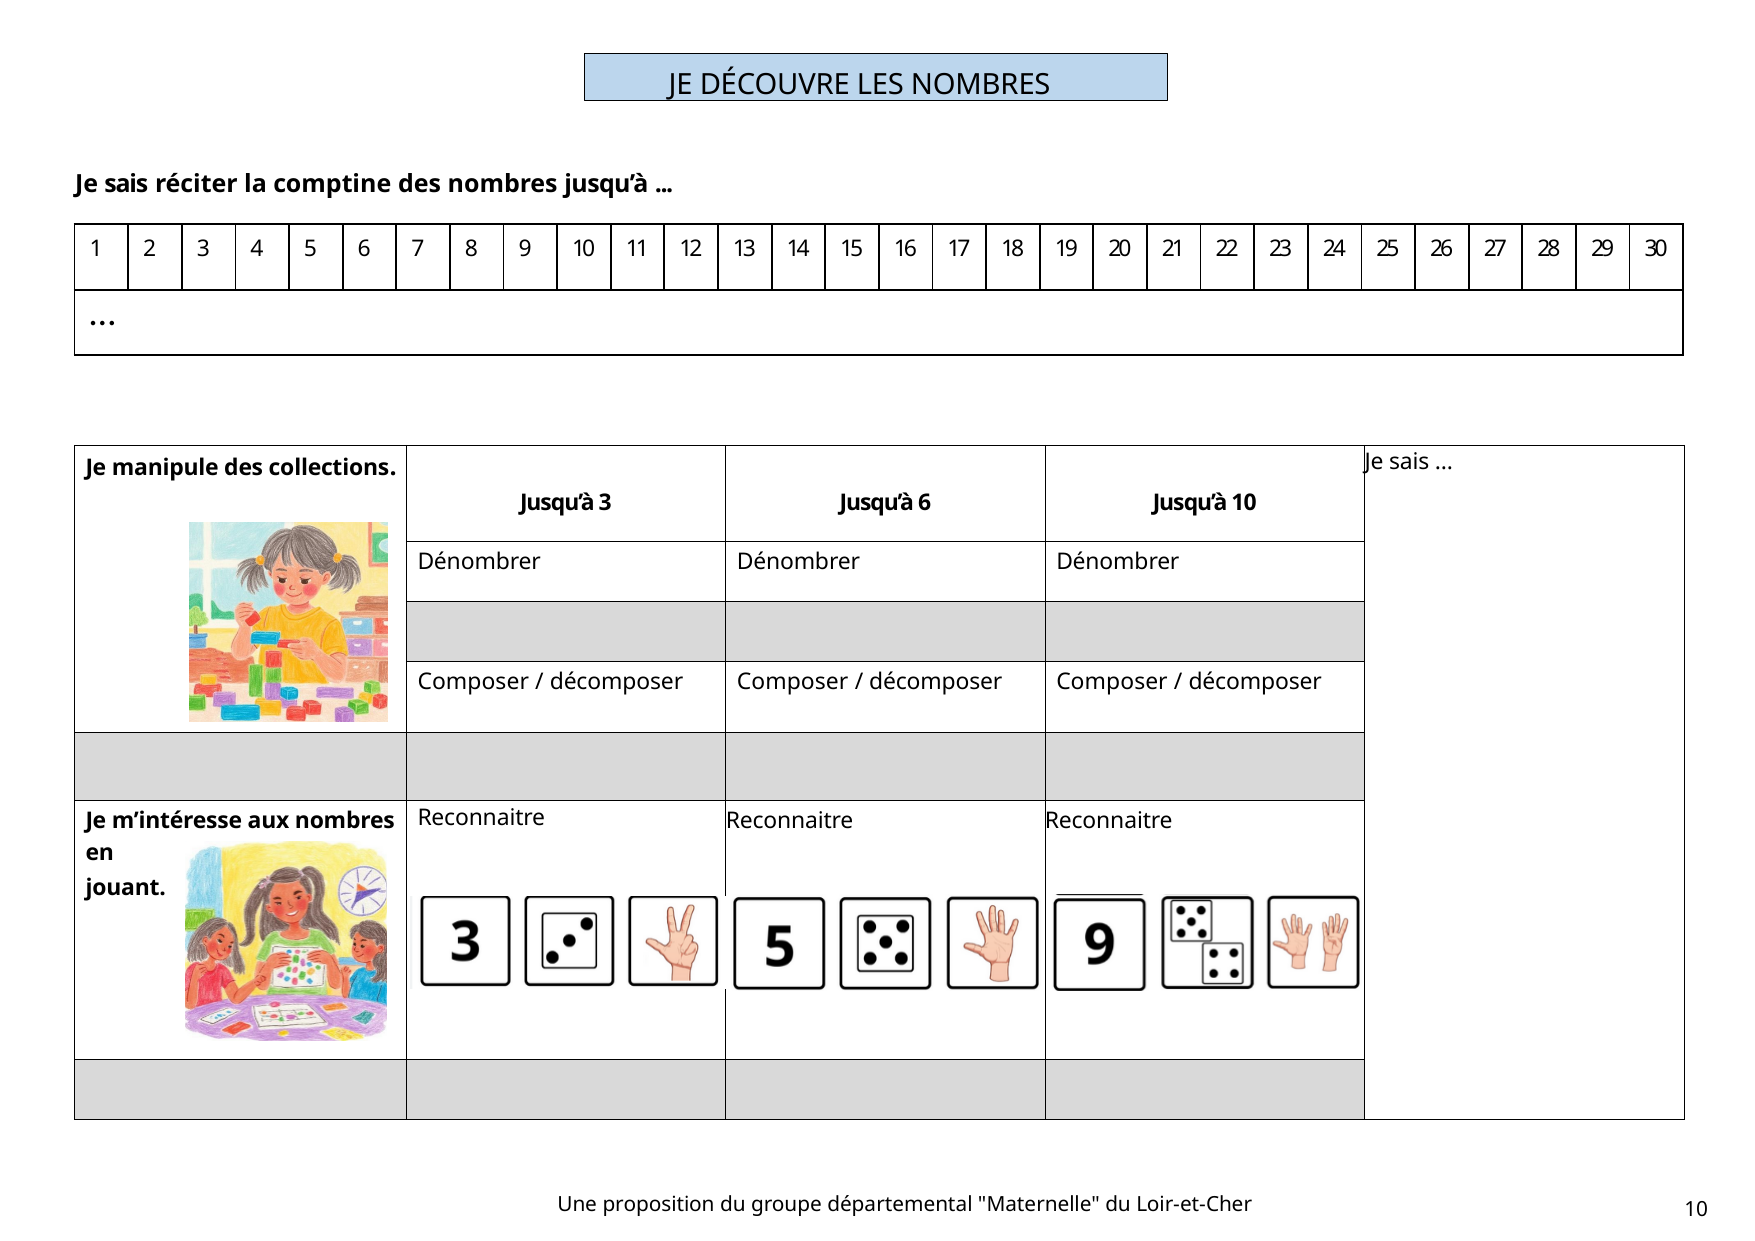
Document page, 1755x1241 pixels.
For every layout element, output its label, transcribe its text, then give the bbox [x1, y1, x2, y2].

table_header 5 [290, 225, 342, 289]
table_header 25 [1362, 225, 1414, 289]
table_header 12 [665, 225, 717, 289]
table_cell Composer / décomposer [407, 662, 725, 732]
picture [729, 894, 1043, 991]
table_header 21 [1148, 225, 1200, 289]
table_cell Reconnaitre [407, 801, 725, 1059]
table_header 3 [183, 225, 235, 289]
picture [1050, 894, 1364, 991]
table_cell … [75, 291, 1682, 354]
table_header 26 [1416, 225, 1468, 289]
table_cell Reconnaitre [726, 801, 1045, 1059]
table_header 15 [826, 225, 878, 289]
table_header 13 [719, 225, 771, 289]
table_cell [75, 733, 406, 800]
table_cell [407, 1060, 725, 1119]
picture [410, 896, 726, 989]
table_header 11 [612, 225, 663, 289]
table_cell [1046, 1060, 1364, 1119]
table_header 24 [1309, 225, 1361, 289]
table_header 30 [1630, 225, 1682, 289]
picture [189, 522, 388, 722]
table_header Jusqu’à 10 [1046, 446, 1364, 541]
table_cell [407, 733, 725, 800]
table_cell [75, 1060, 406, 1119]
table_header 22 [1201, 225, 1253, 289]
table_header 6 [344, 225, 395, 289]
table_header 1 [75, 225, 127, 289]
table_header 27 [1470, 225, 1521, 289]
table_header 9 [504, 225, 556, 289]
table_cell [726, 1060, 1045, 1119]
table_header 14 [773, 225, 824, 289]
table_cell Je m’intéresse aux nombres en jouant. [75, 801, 406, 1059]
table_header 2 [129, 225, 181, 289]
table_cell [1046, 733, 1364, 800]
table_header Je manipule des collections. [75, 446, 406, 732]
table_cell Composer / décomposer [1046, 662, 1364, 732]
table_header 28 [1523, 225, 1575, 289]
text_box Je sais réciter la comptine des nombres jusqu’à ... [72, 165, 674, 198]
table_header 7 [397, 225, 449, 289]
table_cell Composer / décomposer [726, 662, 1045, 732]
table_header 29 [1577, 225, 1629, 289]
table_header 18 [987, 225, 1039, 289]
text_box JE DÉCOUVRE LES NOMBRES [584, 53, 1168, 101]
table_cell Dénombrer [1046, 542, 1364, 601]
table_cell [726, 602, 1045, 661]
table_header 16 [880, 225, 932, 289]
table_header 17 [933, 225, 985, 289]
table_cell [1046, 602, 1364, 661]
text_box 10 [1669, 1188, 1729, 1228]
picture [185, 841, 387, 1041]
table_header 20 [1094, 225, 1146, 289]
table_cell [407, 602, 725, 661]
table_header Jusqu’à 6 [726, 446, 1045, 541]
table_header 8 [451, 225, 503, 289]
table_header Je sais … [1365, 446, 1684, 1119]
table_cell [726, 733, 1045, 800]
table_header 10 [558, 225, 610, 289]
text_box Une proposition du groupe départemental "Maternelle" du Loir-et-Cher [542, 1182, 1307, 1223]
table_cell Dénombrer [726, 542, 1045, 601]
table_header 23 [1255, 225, 1307, 289]
table_header 19 [1041, 225, 1092, 289]
table_header Jusqu’à 3 [407, 446, 725, 541]
table_cell Reconnaitre [1046, 801, 1364, 1059]
table_header 4 [236, 225, 288, 289]
table_cell Dénombrer [407, 542, 725, 601]
